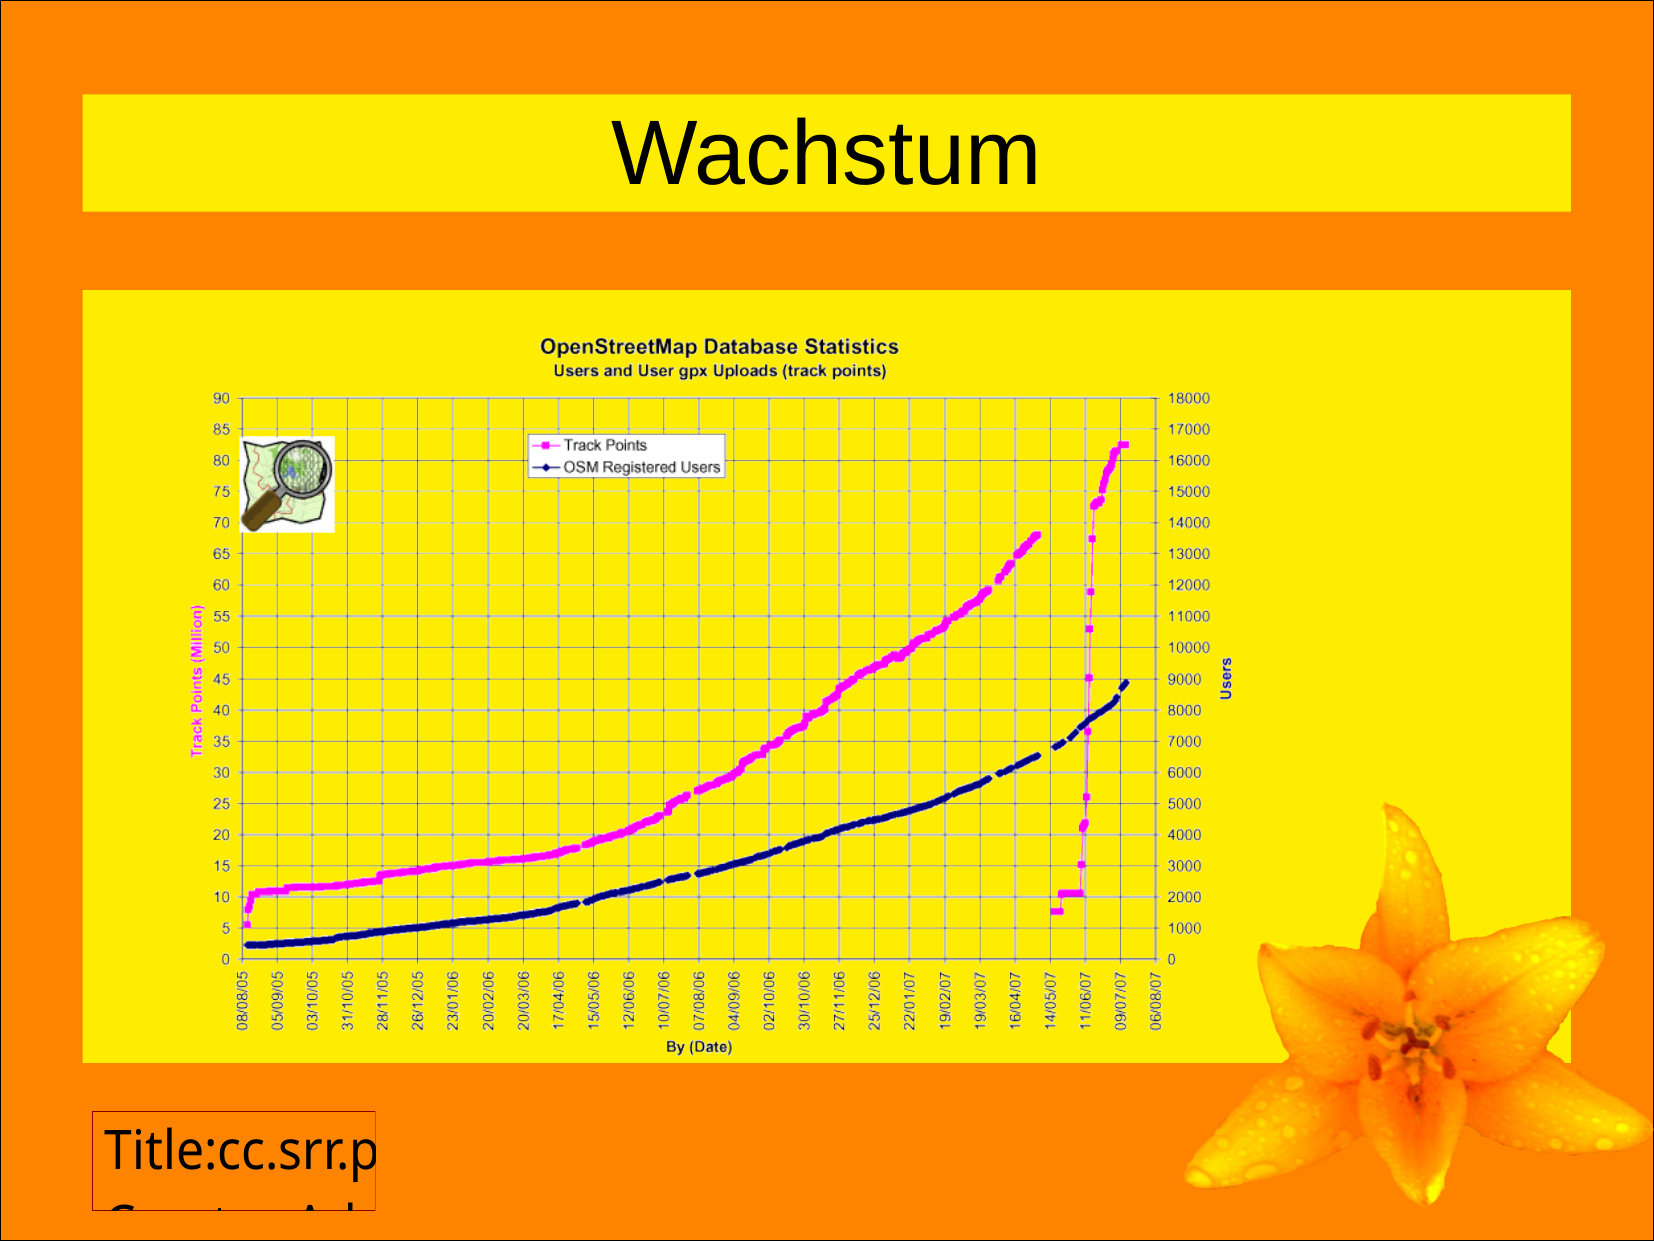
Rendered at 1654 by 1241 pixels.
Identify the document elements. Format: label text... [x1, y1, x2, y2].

picture [139, 284, 1654, 1241]
text_box [0, 0, 1654, 1241]
picture [88, 1108, 376, 1211]
text_box Wachstum [82, 94, 1571, 212]
